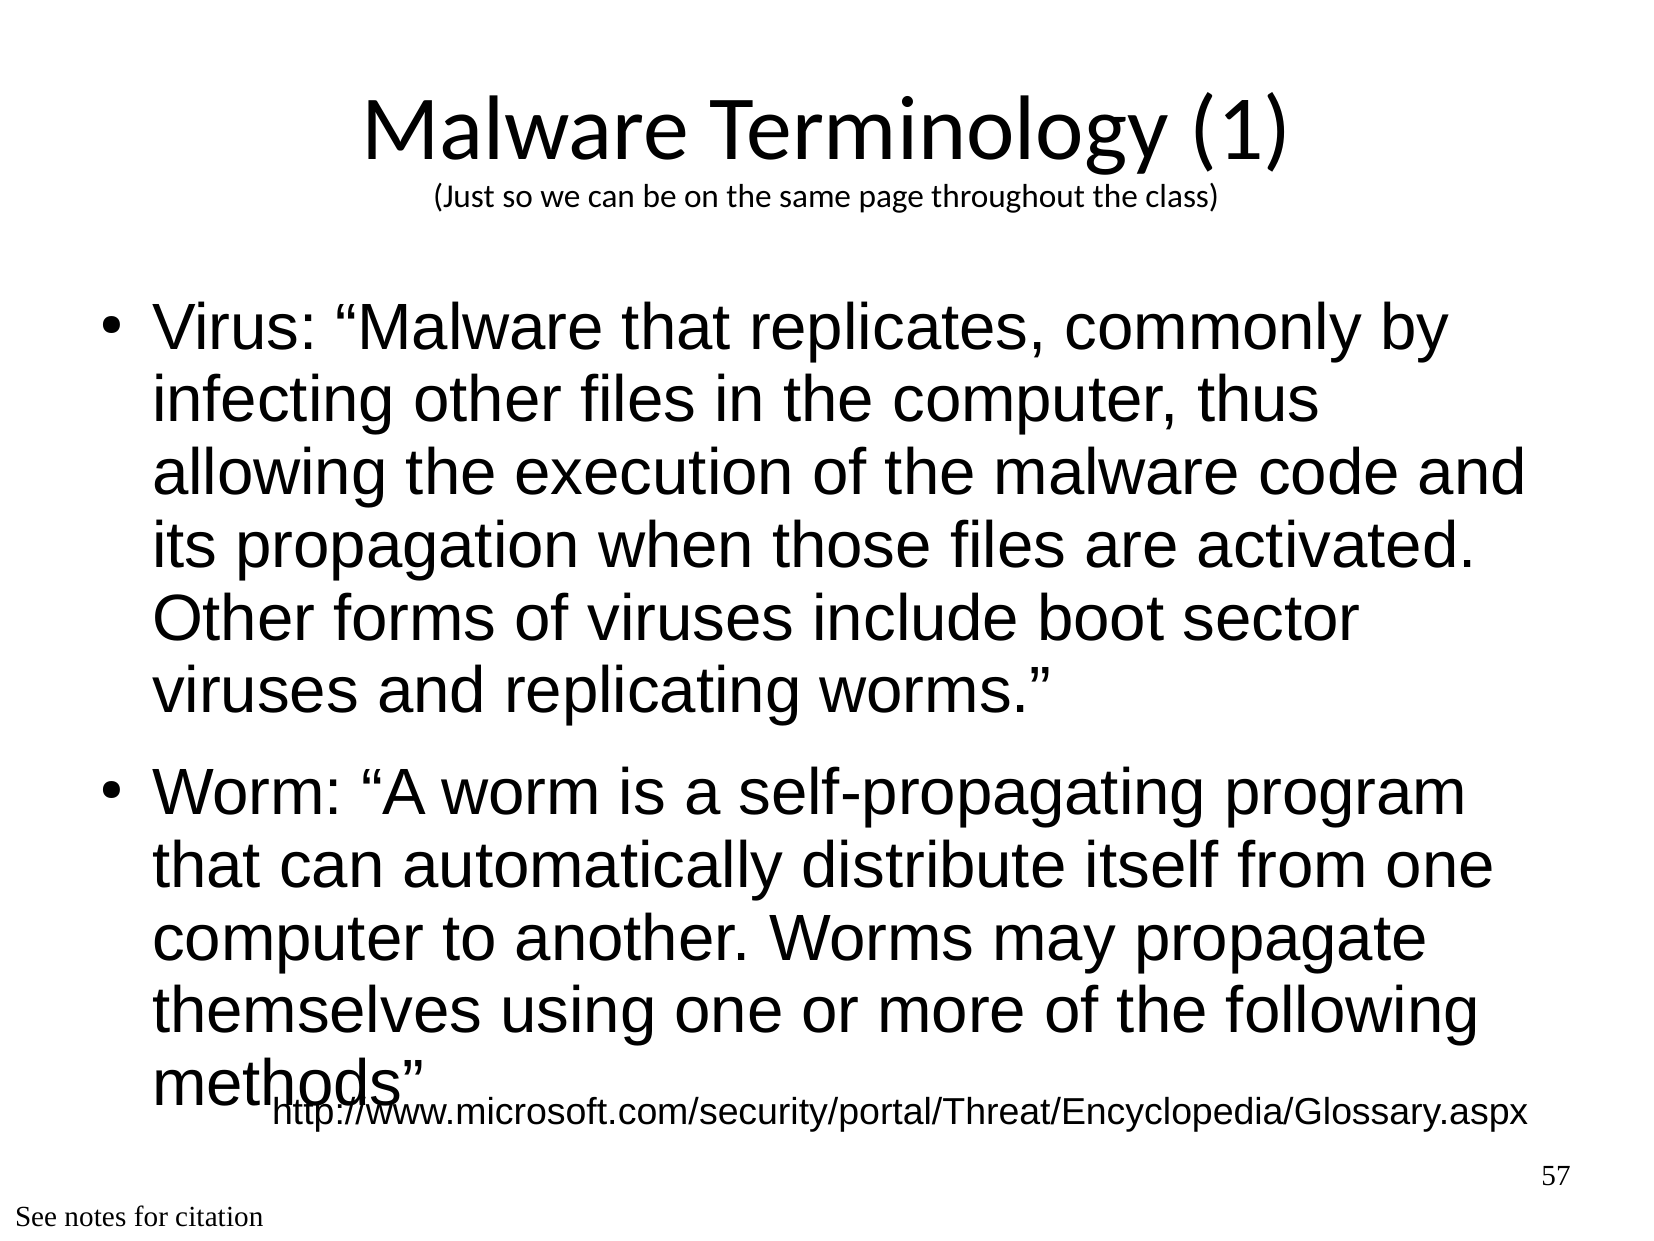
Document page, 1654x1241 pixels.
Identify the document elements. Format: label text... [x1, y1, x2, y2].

text_box http://www.microsoft.com/security/portal/Threat/Encyclopedia/Glossary.aspx [257, 1083, 1546, 1141]
title Malware Terminology (1) (Just so we can be on the same page throughout the class) [82, 49, 1571, 257]
list Virus: “Malware that replicates, commonly by infecting other files in the computer, thus allowing the execution of the malware code and its propagation when those files are activated. Other forms of viruses include boot sector viruses and replicating worms.” Worm: “A worm is a self-propagating program that can automatically distribute itself from one computer to another. Worms may propagate themselves using one or more of the following methods” [82, 290, 1576, 1126]
